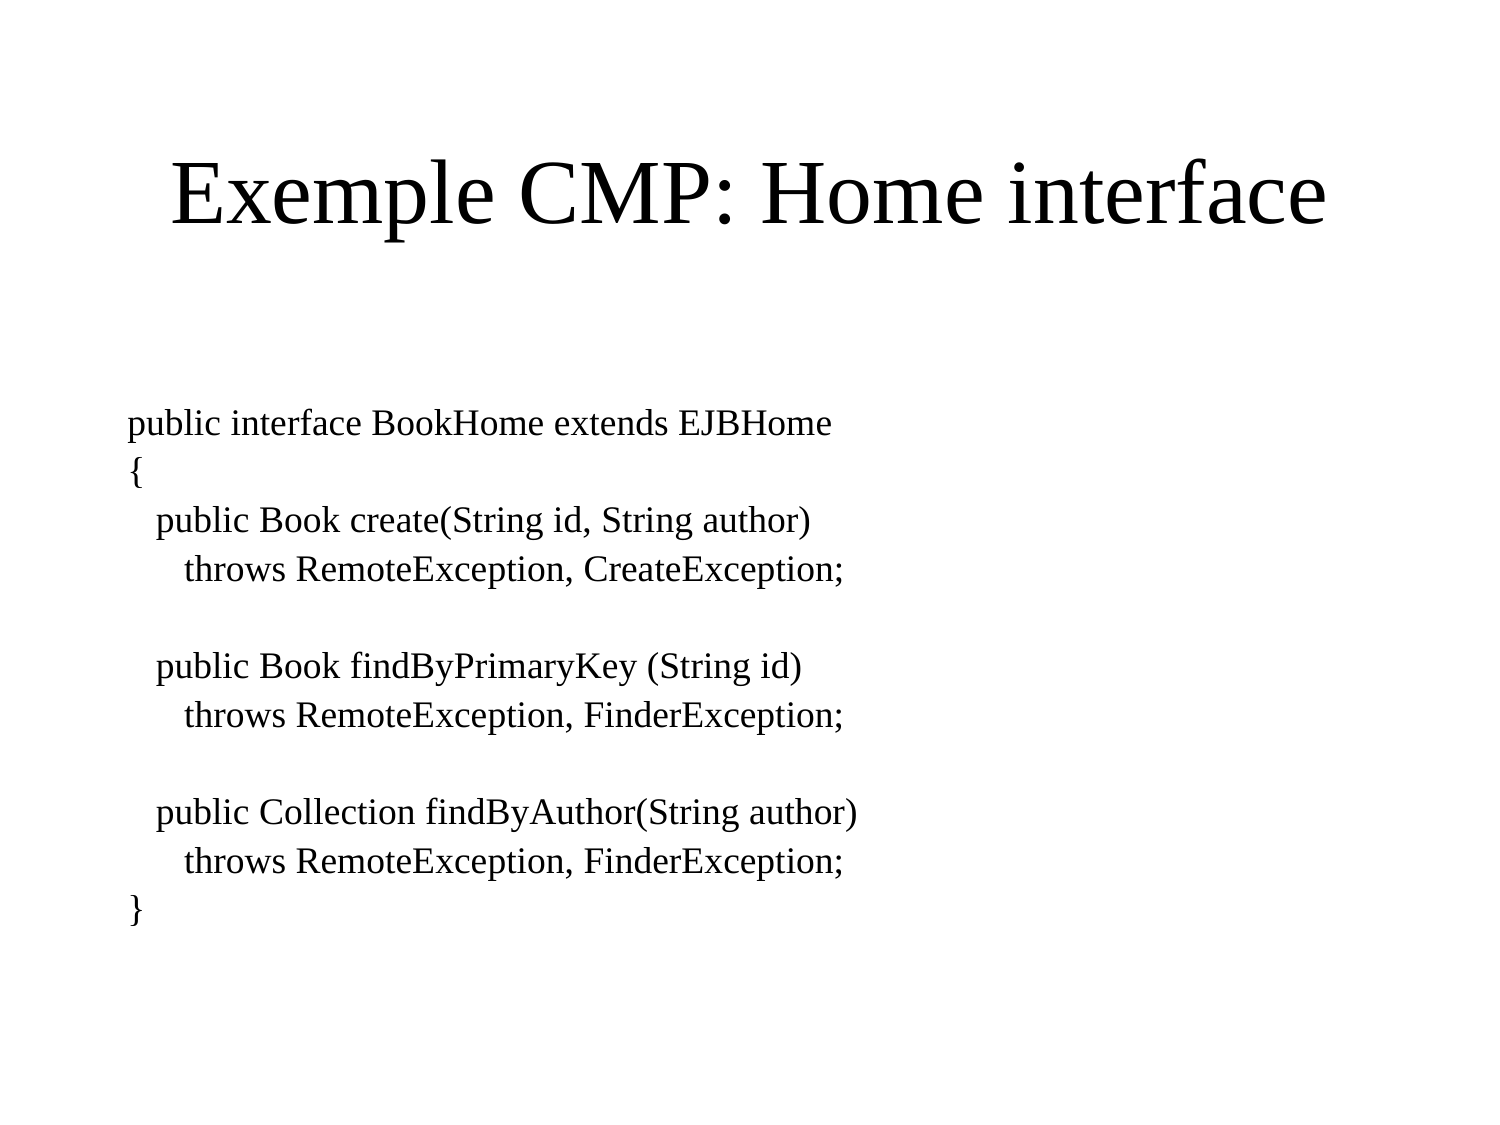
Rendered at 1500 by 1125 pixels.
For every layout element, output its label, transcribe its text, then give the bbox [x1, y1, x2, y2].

title Exemple CMP: Home interface [112, 99, 1388, 288]
list public interface BookHome extends EJBHome { public Book create(String id, String author) throws RemoteException, CreateException; public Book findByPrimaryKey (String id) throws RemoteException, FinderException; public Collection findByAuthor(String author) throws RemoteException, FinderException; } [112, 350, 1388, 1096]
